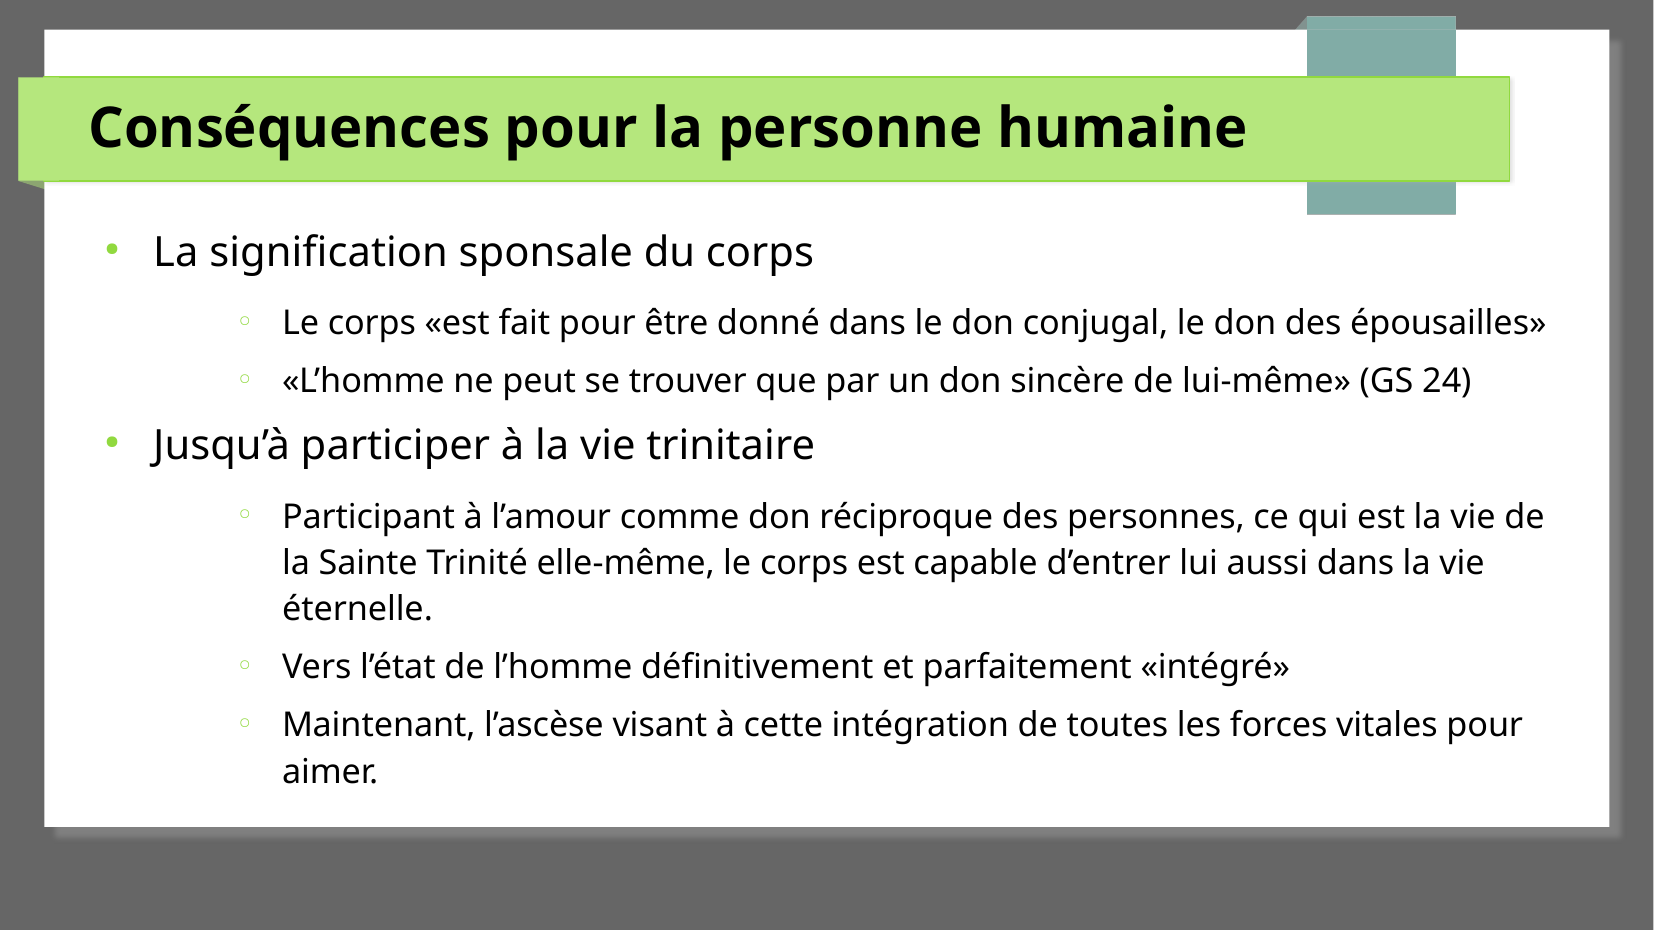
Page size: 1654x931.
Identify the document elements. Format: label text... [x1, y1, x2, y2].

title Conséquences pour la personne humaine [88, 73, 1506, 178]
list La signification sponsale du corps Le corps «est fait pour être donné dans le don conjugal, le don des épousailles» «L’homme ne peut se trouver que par un don sincère de lui-même» (GS 24) Jusqu’à participer à la vie trinitaire Participant à l’amour comme don réciproque des personnes, ce qui est la vie de la Sainte Trinité elle-même, le corps est capable d’entrer lui aussi dans la vie éternelle. Vers l’état de l’homme définitivement et parfaitement «intégré» Maintenant, l’ascèse visant à cette intégration de toutes les forces vitales pour aimer. [88, 221, 1565, 813]
